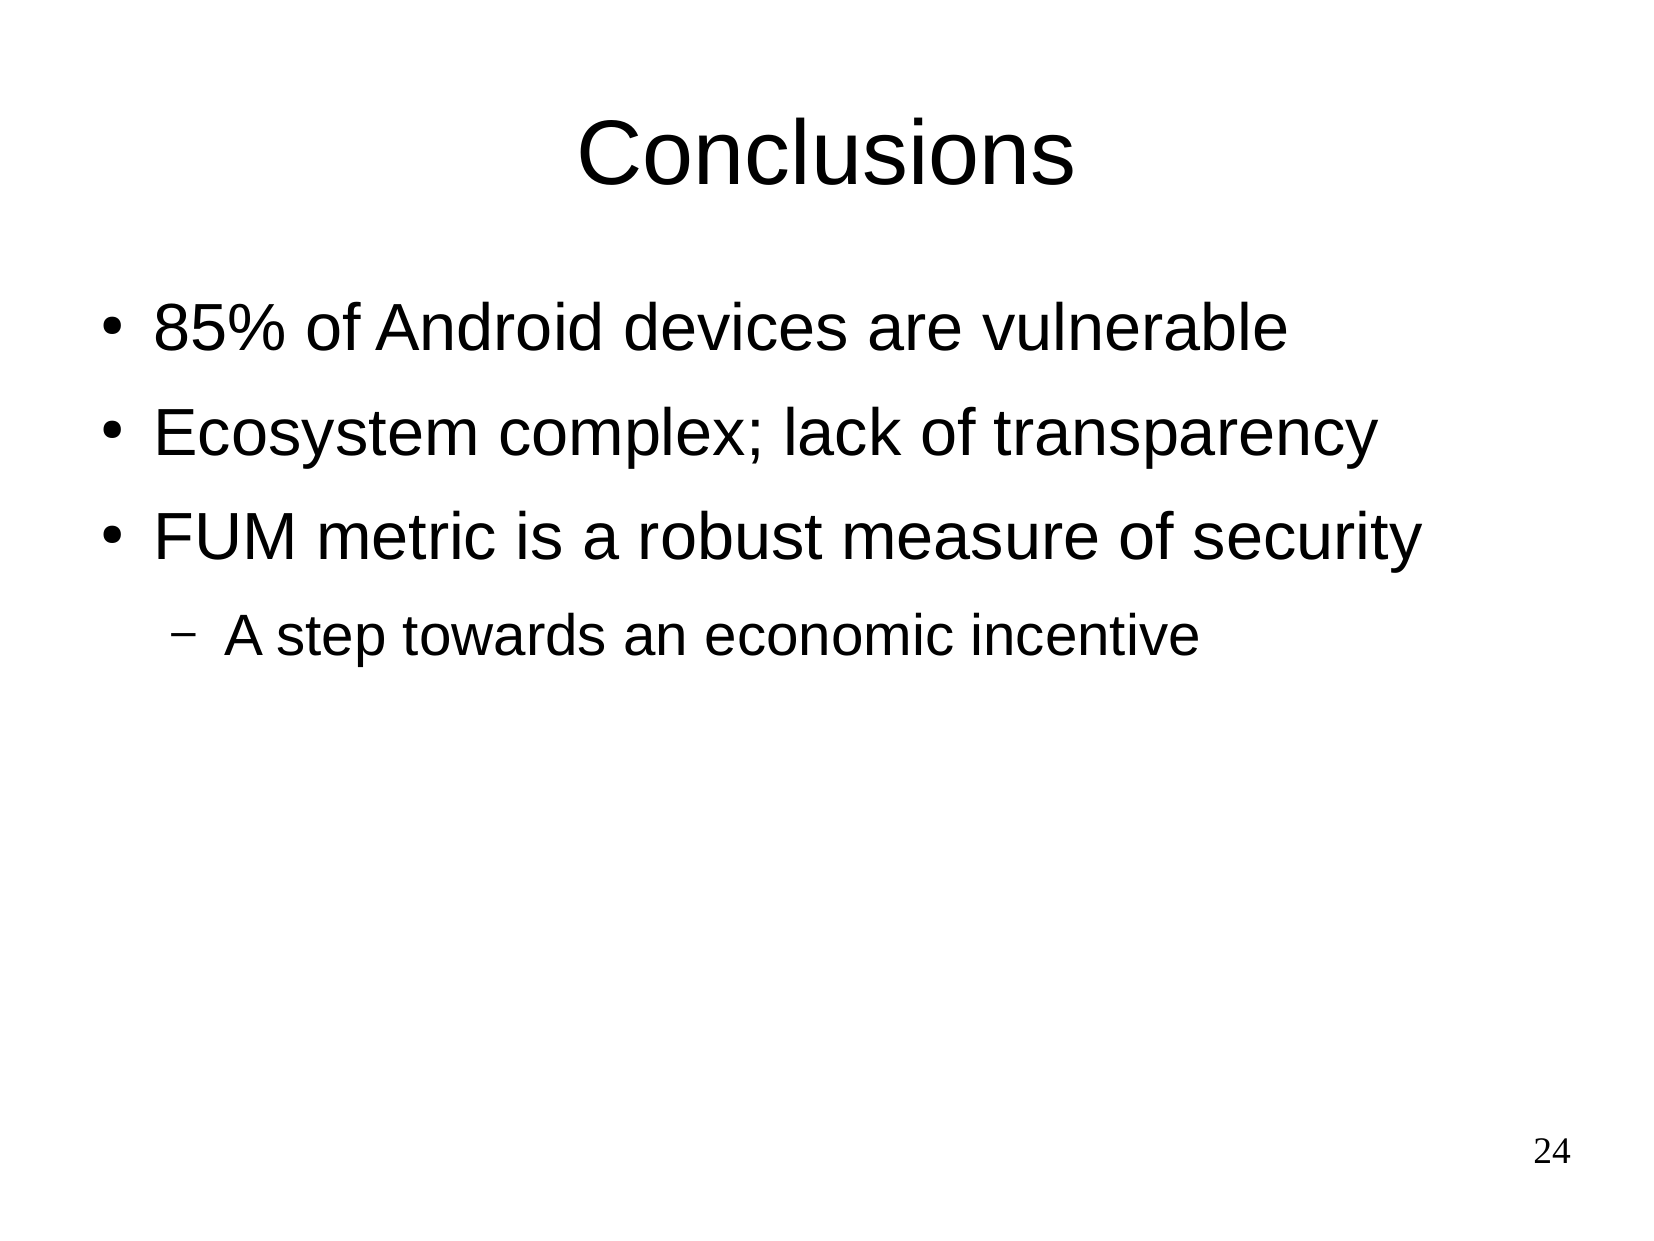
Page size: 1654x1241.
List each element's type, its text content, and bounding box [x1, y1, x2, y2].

title Conclusions [82, 49, 1571, 257]
list 85% of Android devices are vulnerable Ecosystem complex; lack of transparency FUM metric is a robust measure of security A step towards an economic incentive [82, 290, 1571, 1109]
